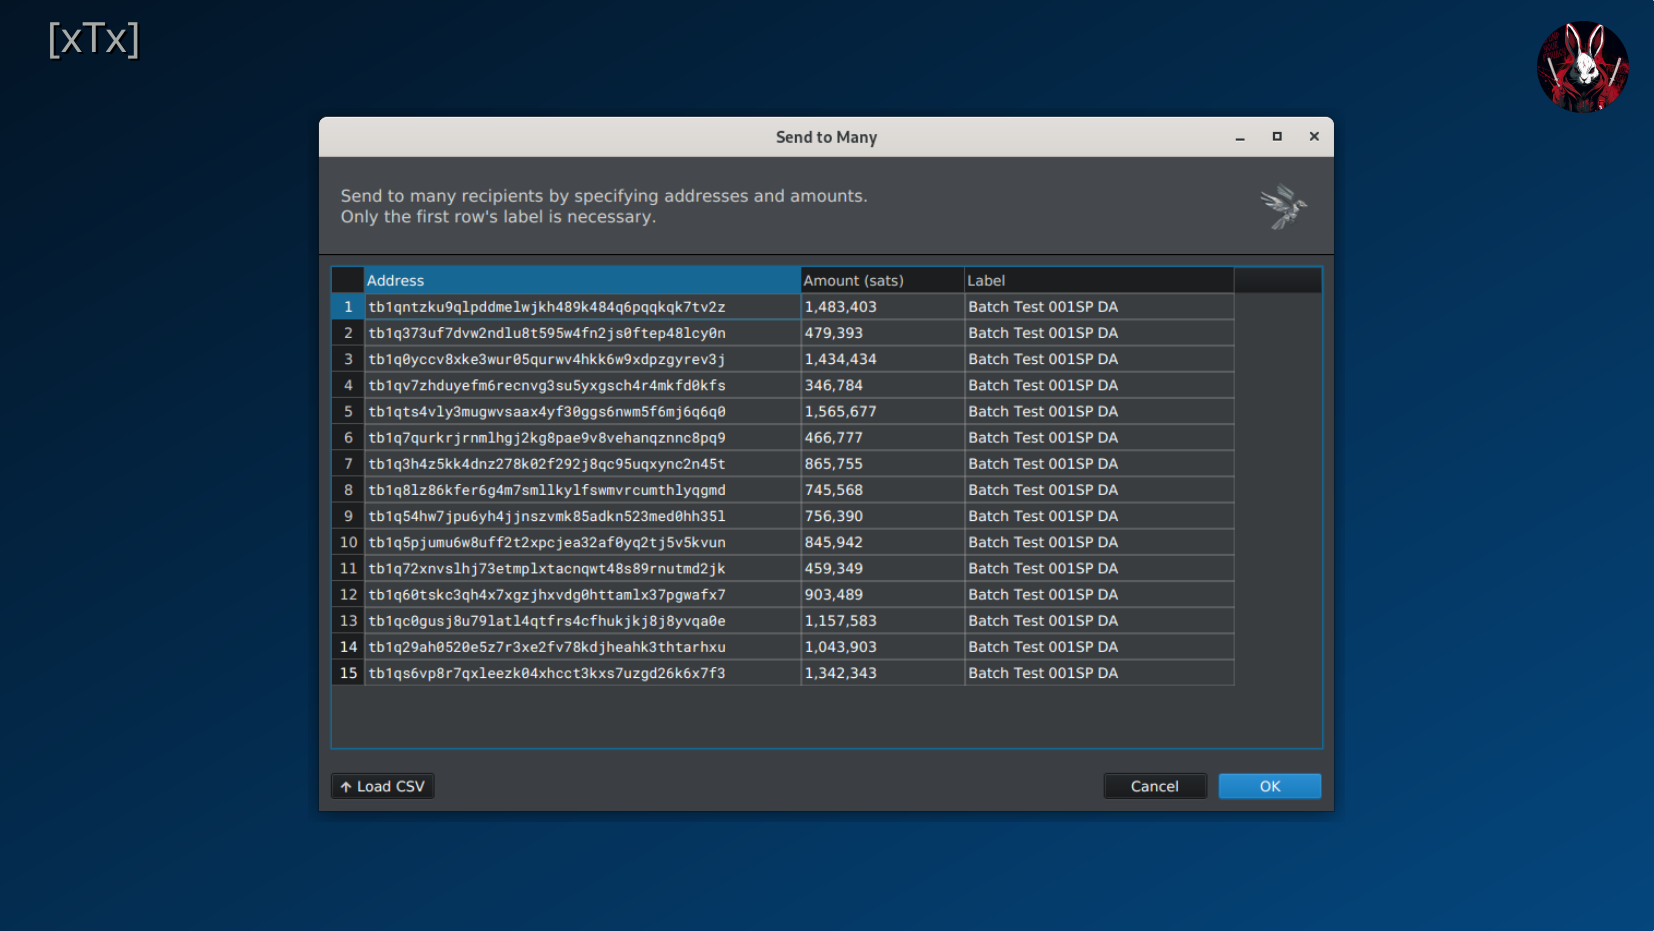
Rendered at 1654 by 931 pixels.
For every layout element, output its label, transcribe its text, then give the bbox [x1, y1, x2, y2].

picture [308, 108, 1345, 823]
picture [1537, 21, 1629, 113]
text_box [xTx] [0, 0, 188, 76]
